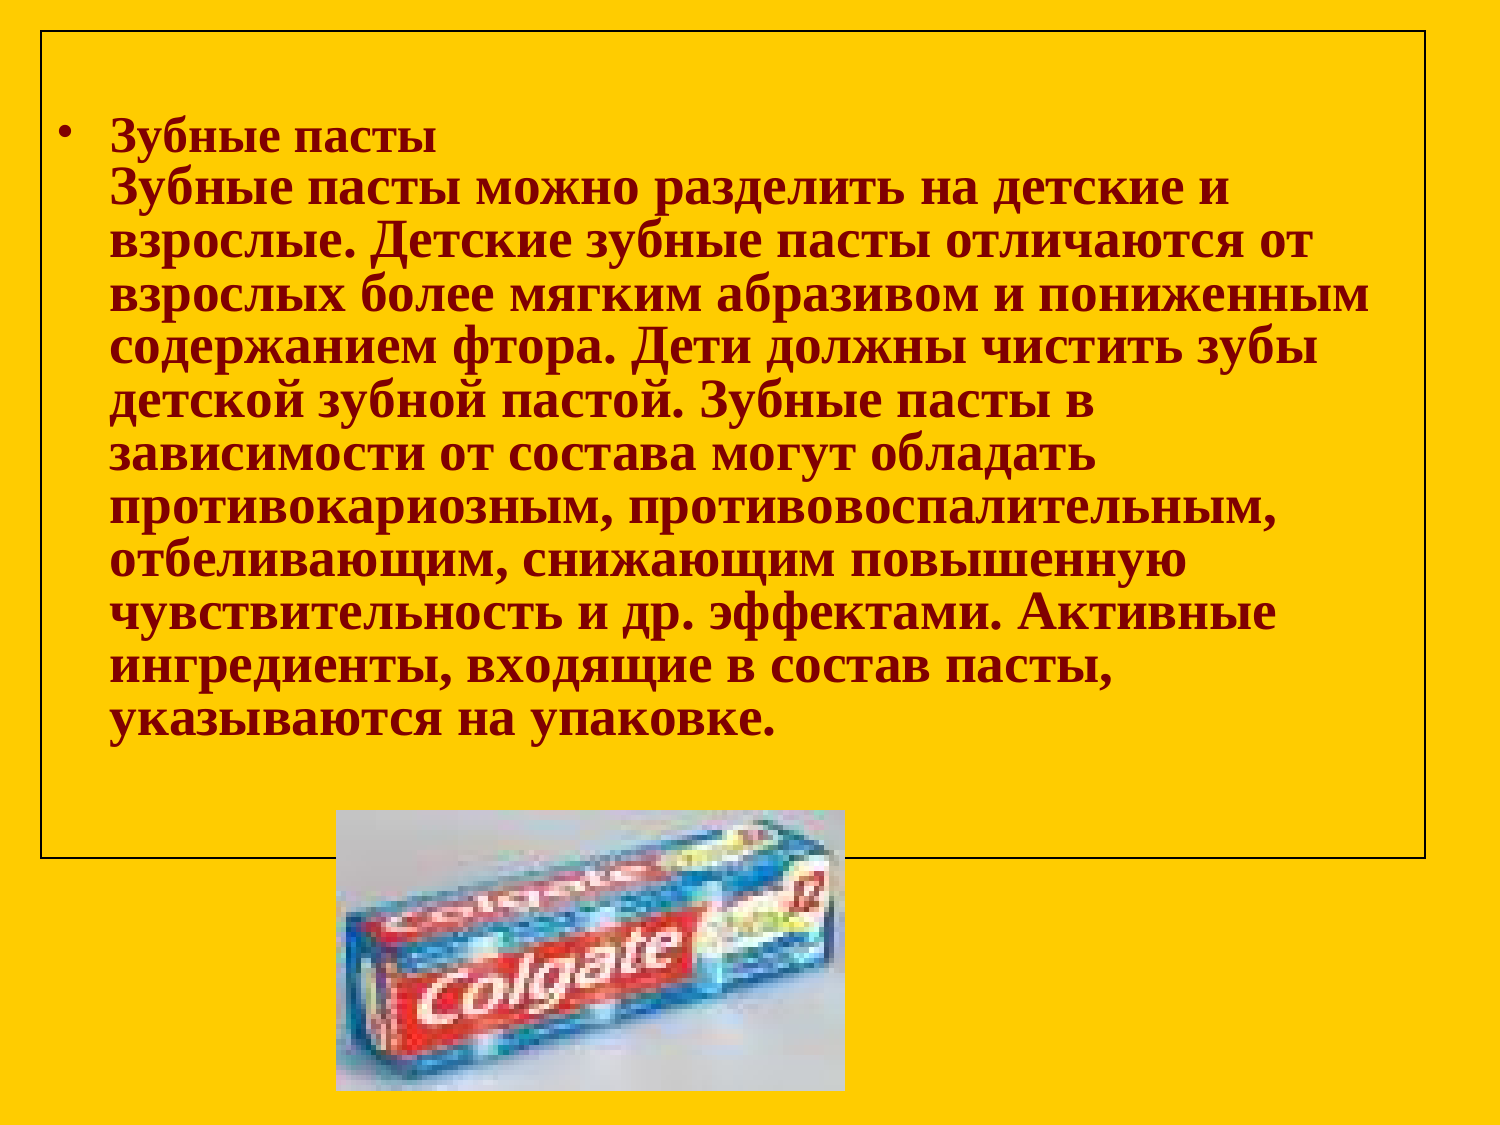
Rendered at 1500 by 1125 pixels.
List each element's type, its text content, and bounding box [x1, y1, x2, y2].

list Зубные пасты Зубные пасты можно разделить на детские и взрослые. Детские зубные пасты отличаются от взрослых более мягким абразивом и пониженным содержанием фтора. Дети должны чистить зубы детской зубной пастой. Зубные пасты в зависимости от состава могут обладать противокариозным, противовоспалительным, отбеливающим, снижающим повышенную чувствительность и др. эффектами. Активные ингредиенты, входящие в состав пасты, указываются на упаковке. [41, 30, 1425, 858]
picture [336, 810, 845, 1091]
